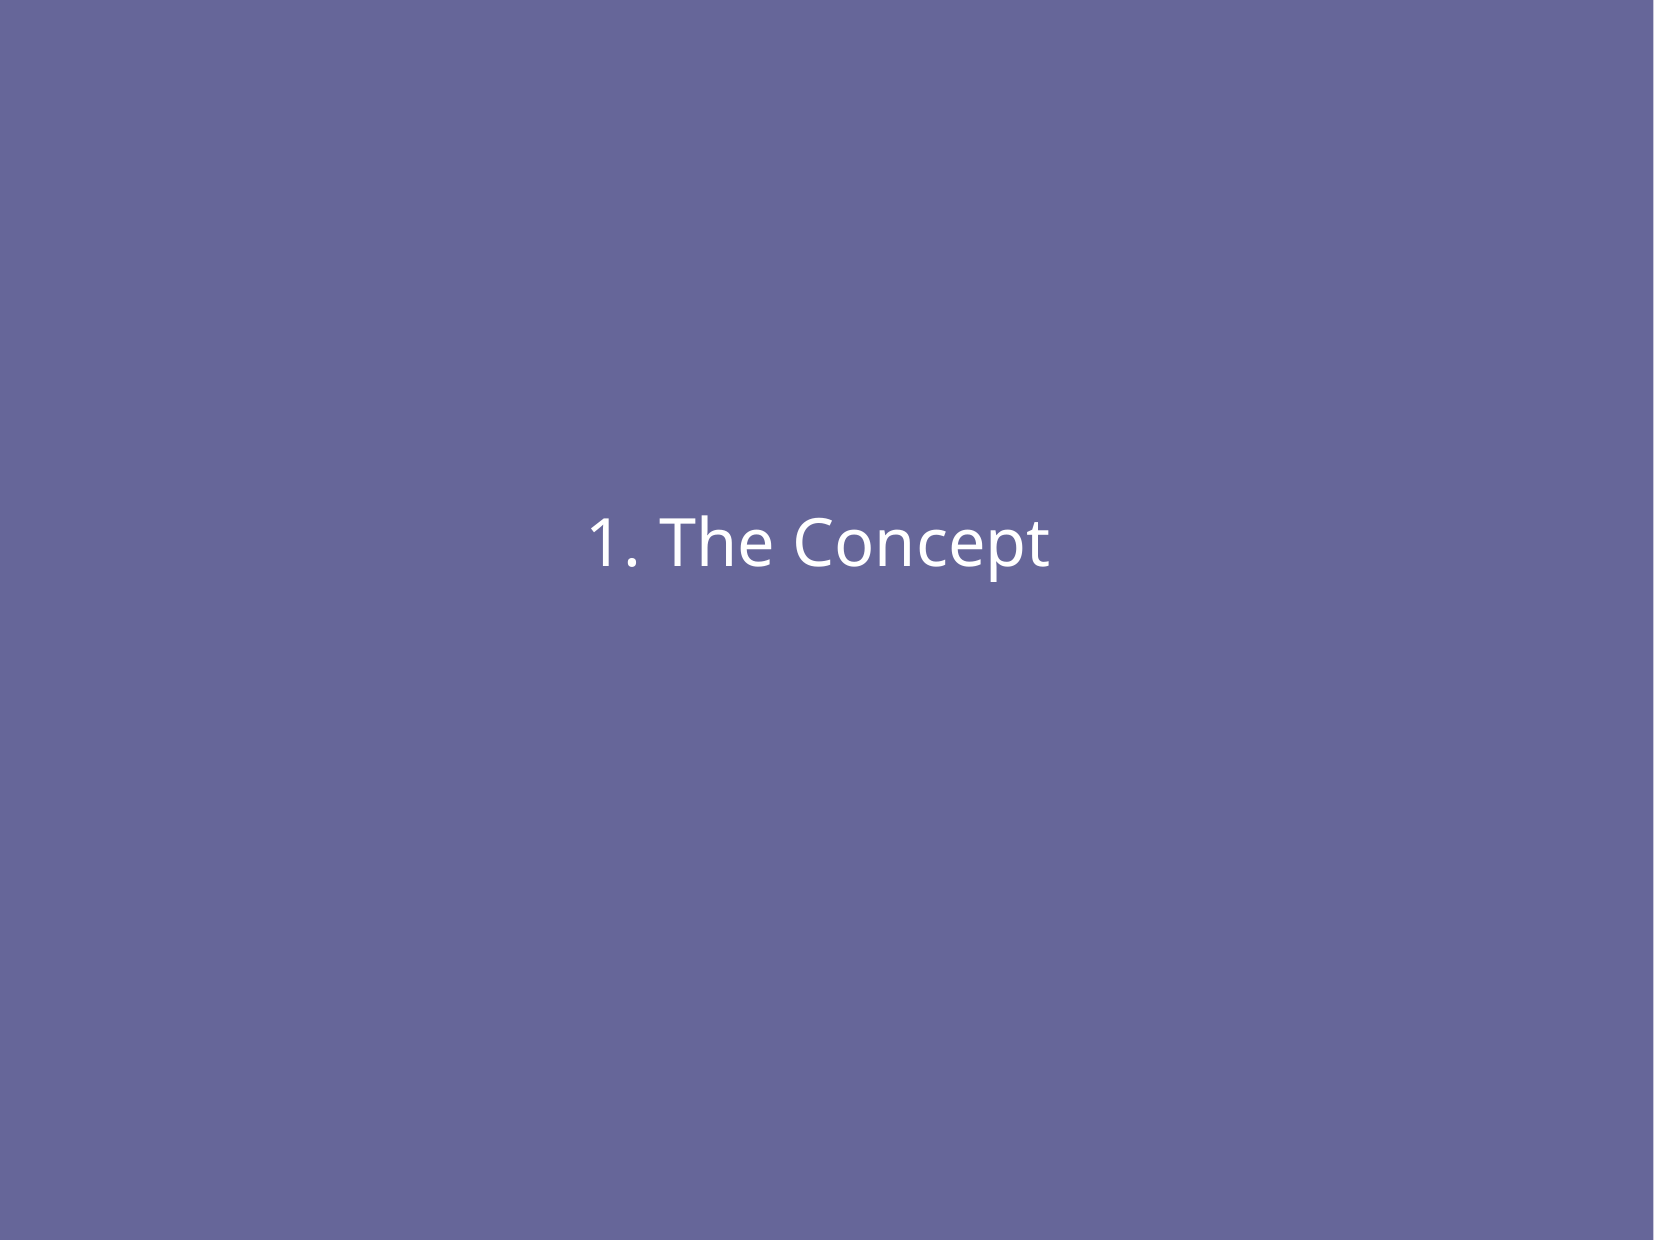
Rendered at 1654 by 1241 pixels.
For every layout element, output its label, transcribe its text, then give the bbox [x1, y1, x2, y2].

subtitle 1. The Concept [112, 150, 1525, 932]
